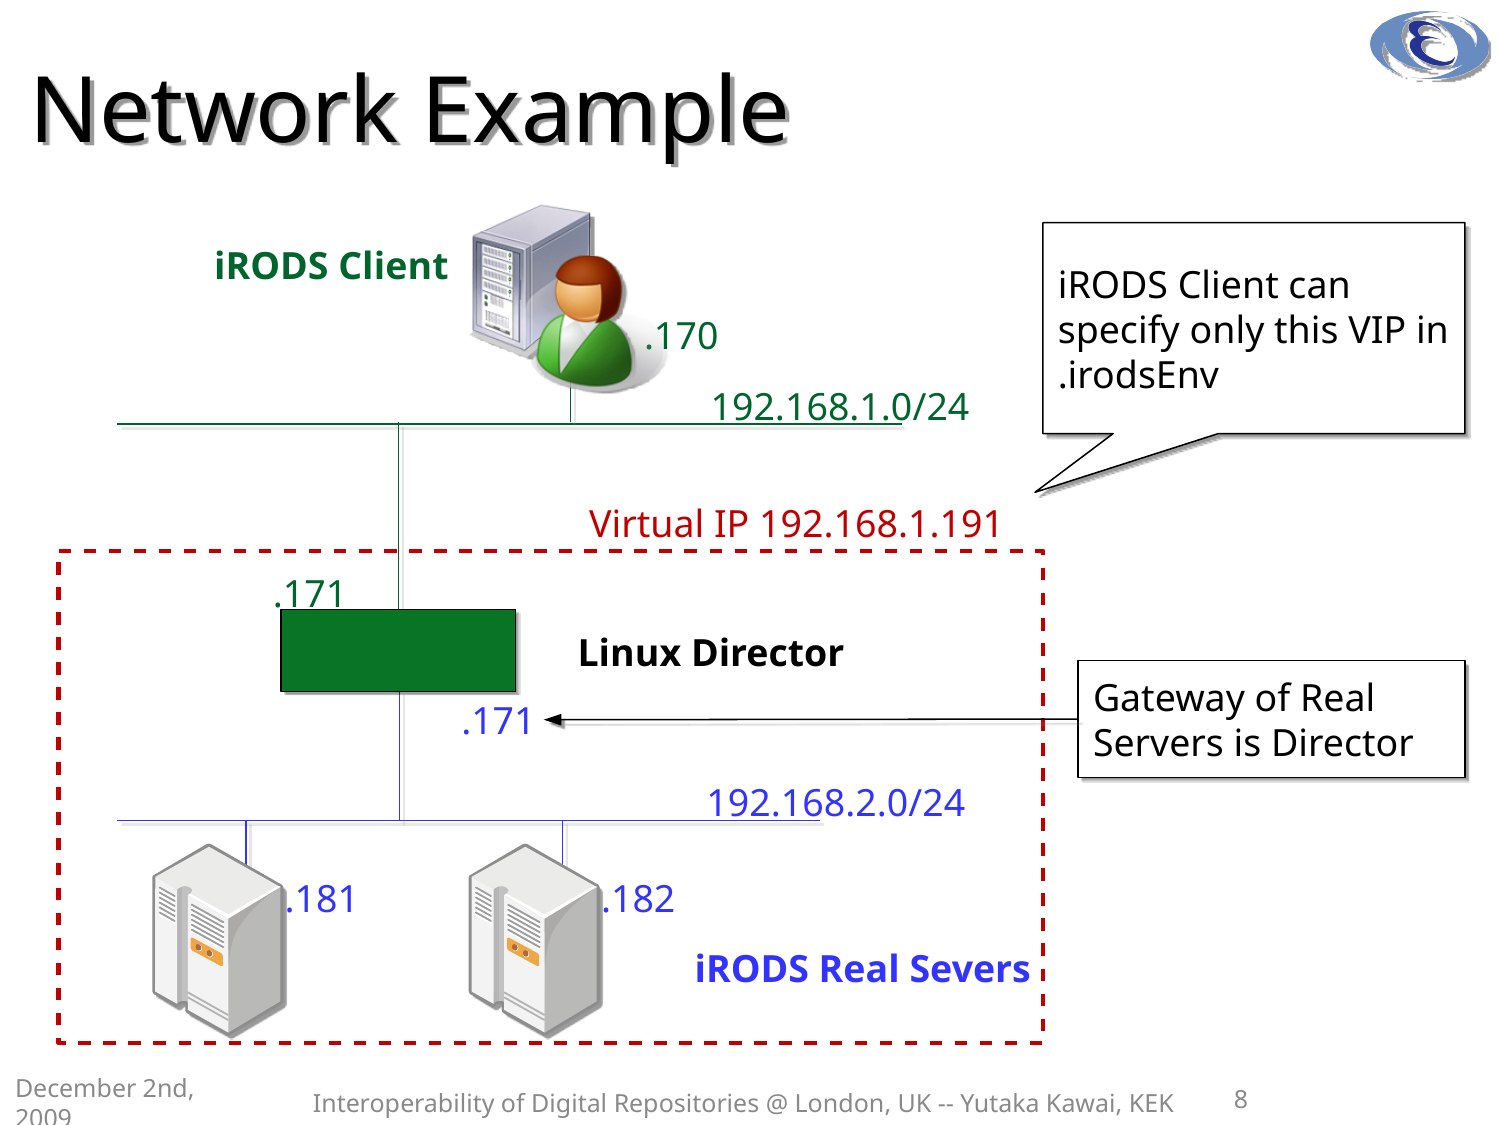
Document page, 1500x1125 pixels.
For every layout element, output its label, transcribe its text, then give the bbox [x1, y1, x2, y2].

picture [468, 199, 668, 399]
text_box .182 [600, 867, 684, 928]
title Network Example [0, 0, 1500, 211]
text_box iRODS Client [199, 234, 426, 295]
text_box Virtual IP 192.168.1.191 [574, 492, 1067, 553]
text_box .171 [257, 562, 356, 624]
text_box .171 [446, 689, 544, 751]
text_box 192.168.2.0/24 [691, 771, 966, 833]
text_box Gateway of Real Servers is Director [1078, 660, 1465, 778]
picture [152, 843, 284, 1036]
text_box .170 [668, 304, 727, 366]
text_box Linux Director [562, 621, 812, 682]
picture [468, 843, 600, 1036]
text_box iRODS Real Severs [679, 937, 994, 999]
text_box iRODS Client can specify only this VIP in .irodsEnv [1035, 222, 1465, 493]
text_box Interoperability of Digital Repositories @ London, UK -- Yutaka Kawai, KEK [269, 1065, 1218, 1125]
text_box .181 [284, 867, 367, 928]
text_box 8 [1218, 1065, 1500, 1125]
text_box December 2nd, 2009 [0, 1065, 269, 1125]
text_box [281, 609, 516, 691]
text_box 192.168.1.0/24 [695, 375, 961, 436]
